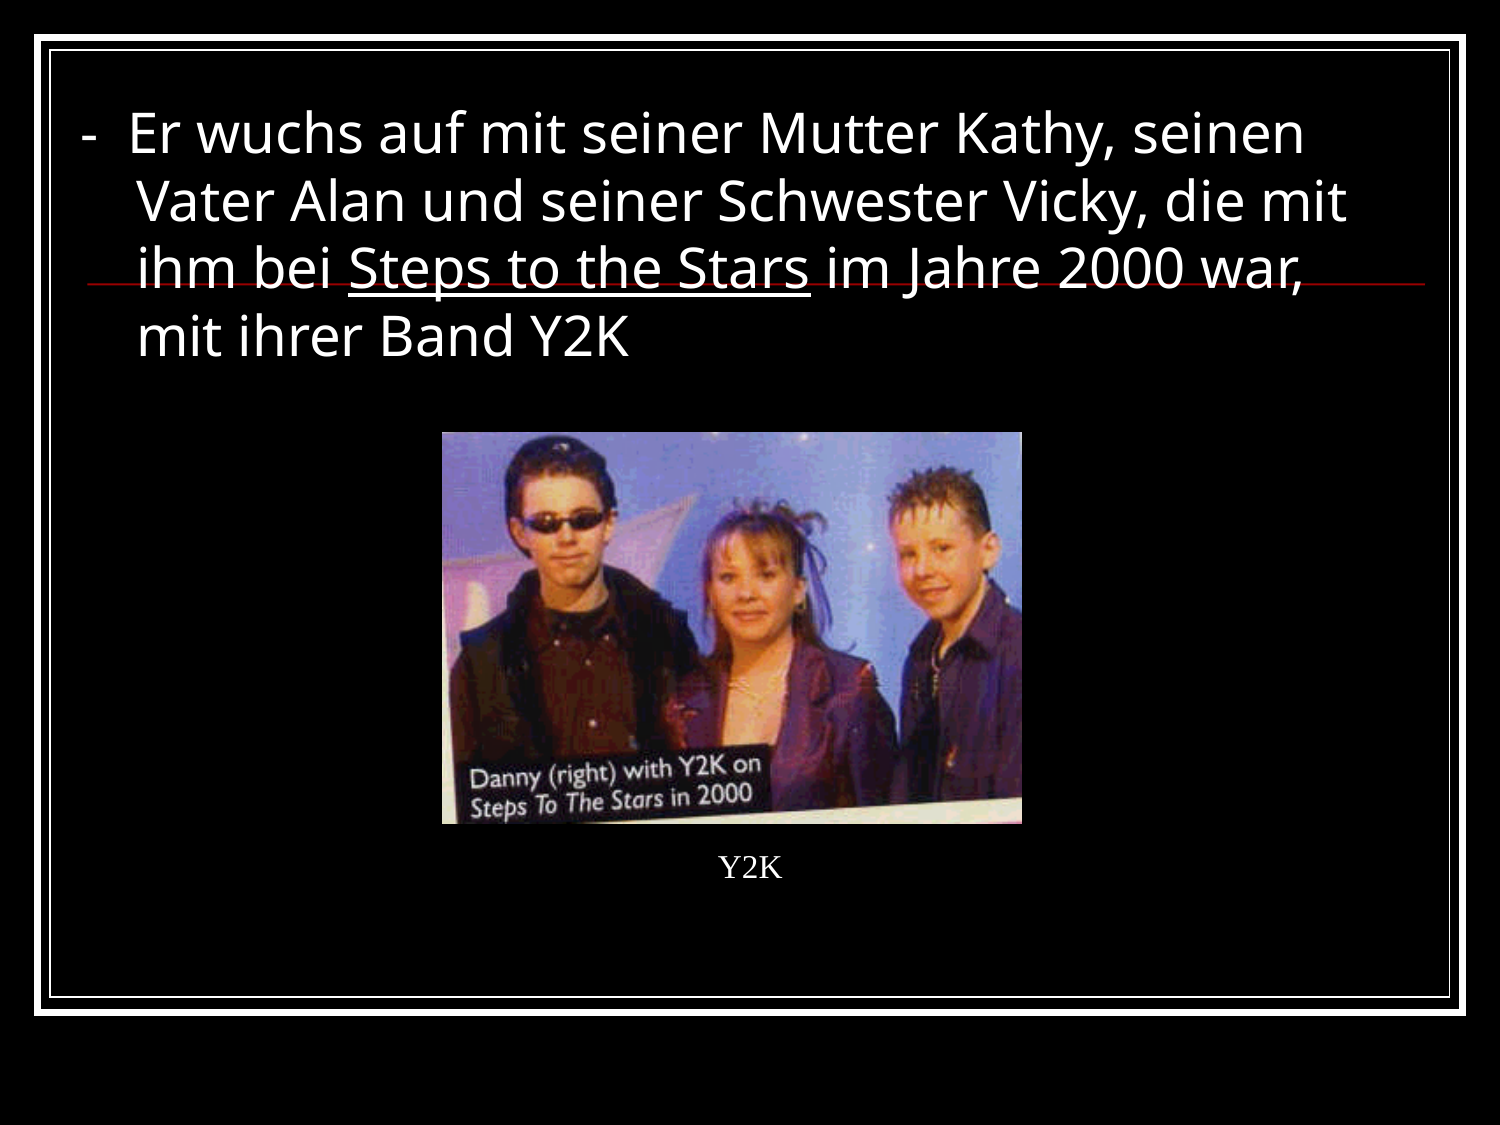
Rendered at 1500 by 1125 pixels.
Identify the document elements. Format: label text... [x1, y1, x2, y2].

picture [442, 432, 1022, 824]
title Y2K [702, 834, 833, 893]
list - Er wuchs auf mit seiner Mutter Kathy, seinen Vater Alan und seiner Schwester Vicky, die mit ihm bei Steps to the Stars im Jahre 2000 war, mit ihrer Band Y2K [64, 90, 1412, 468]
